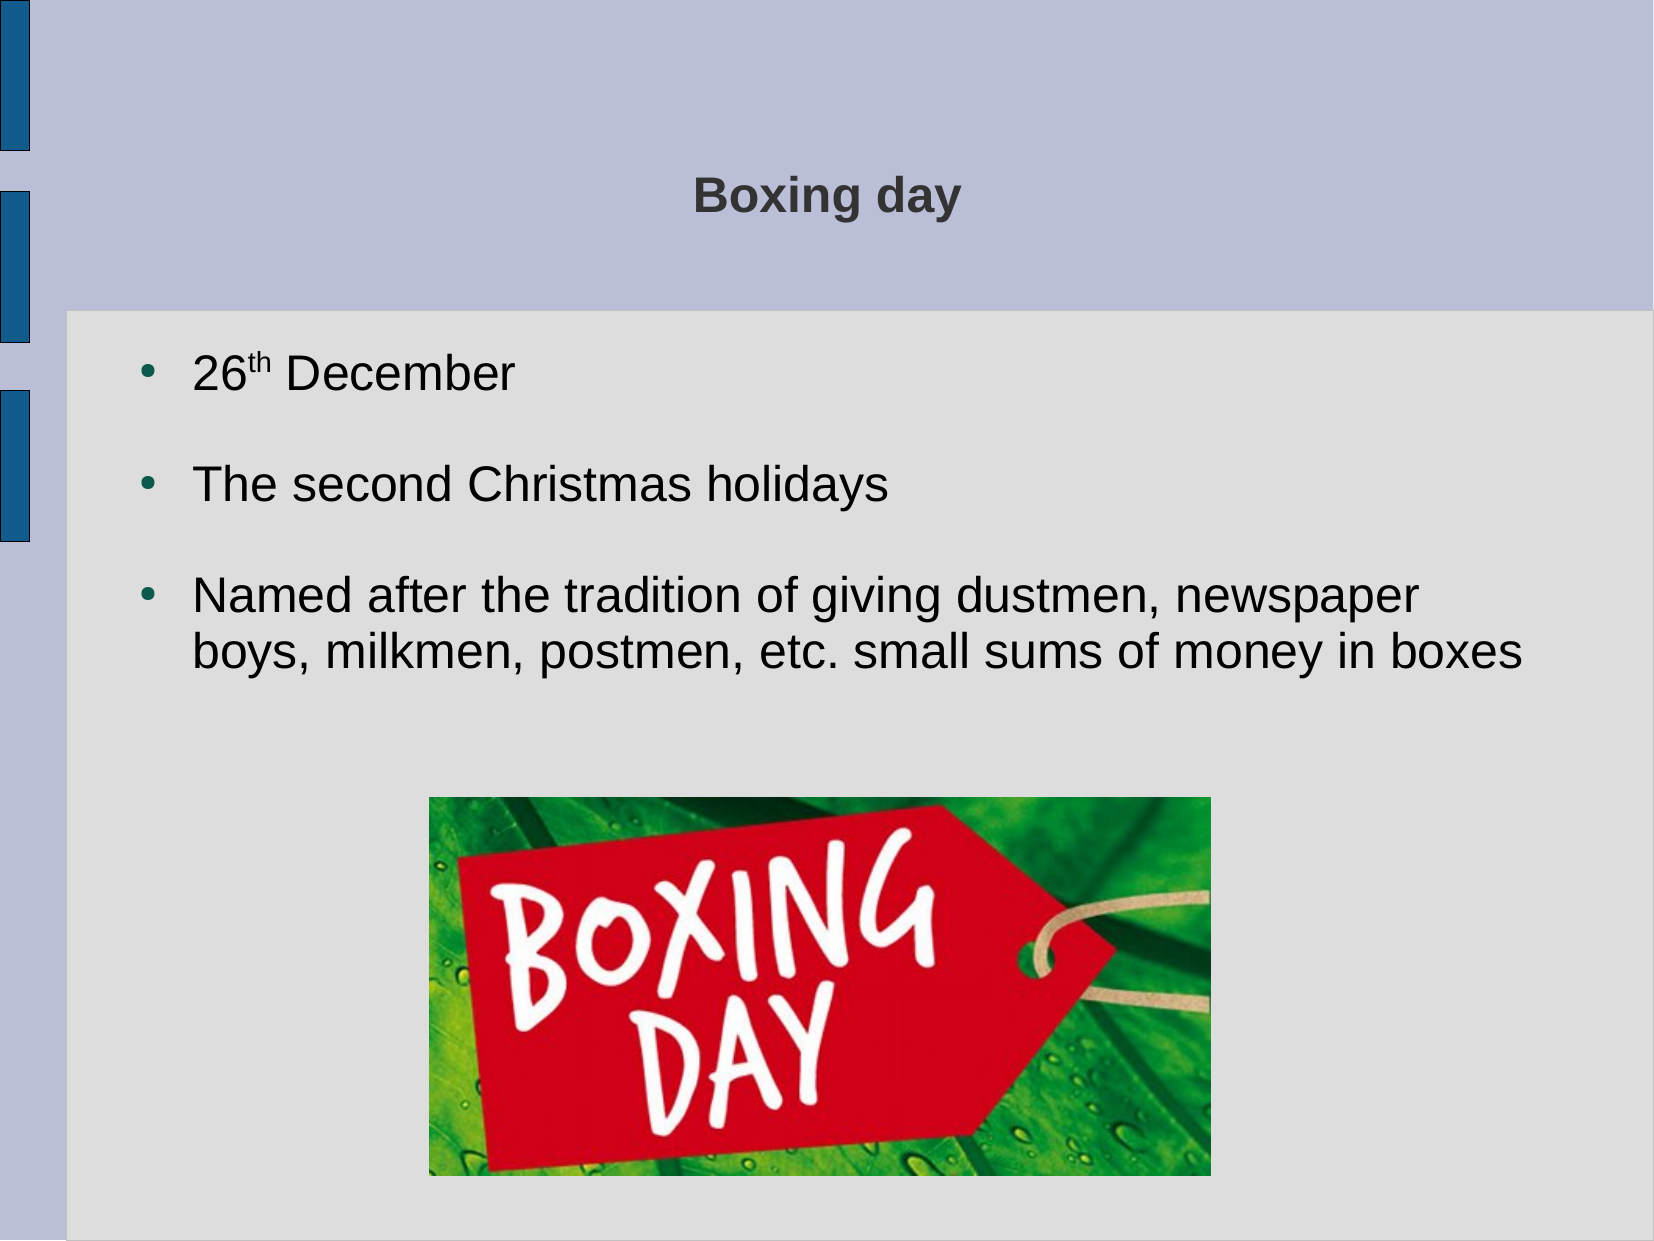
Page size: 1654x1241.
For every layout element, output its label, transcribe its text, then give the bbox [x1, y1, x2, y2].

title Boxing day [121, 91, 1534, 299]
list 26th December The second Christmas holidays Named after the tradition of giving dustmen, newspaper boys, milkmen, postmen, etc. small sums of money in boxes [121, 344, 1534, 1127]
picture [429, 797, 1211, 1176]
